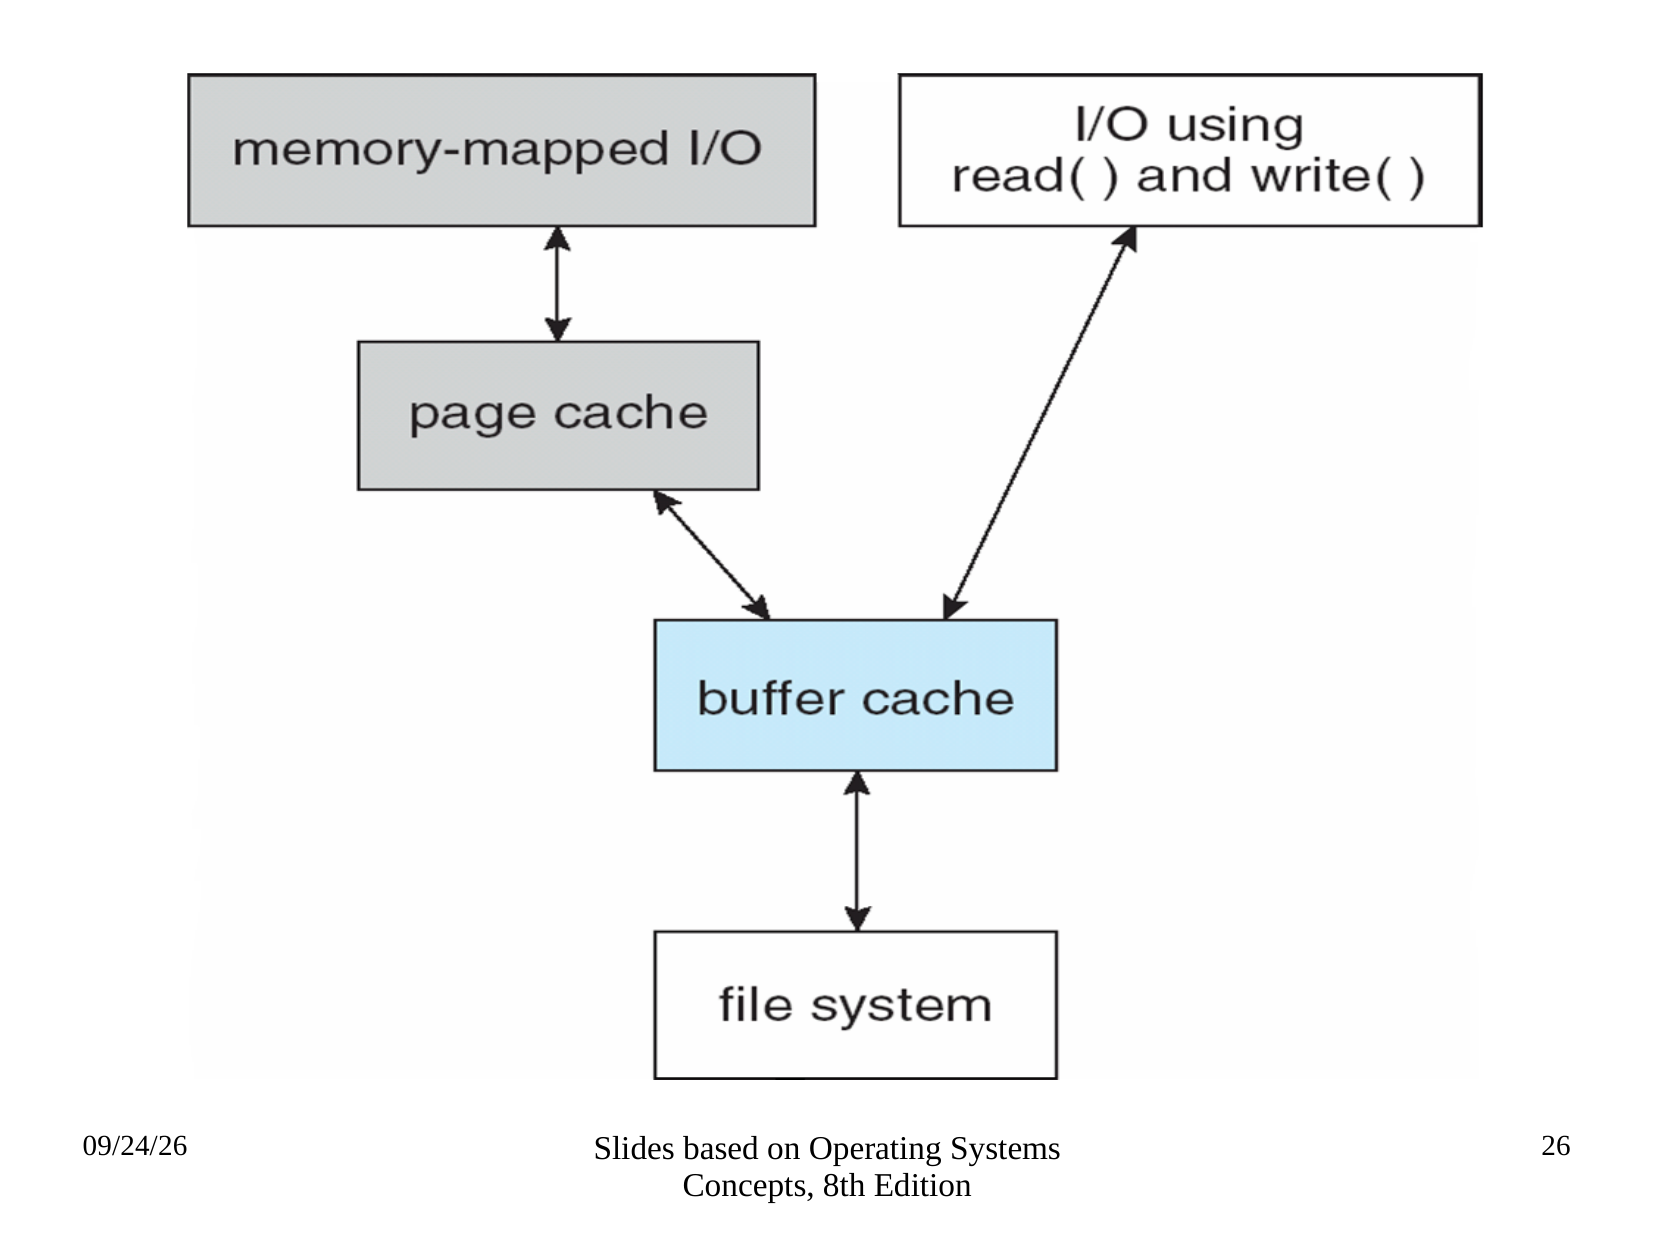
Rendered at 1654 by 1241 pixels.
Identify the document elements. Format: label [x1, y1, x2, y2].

picture [186, 72, 1486, 1081]
